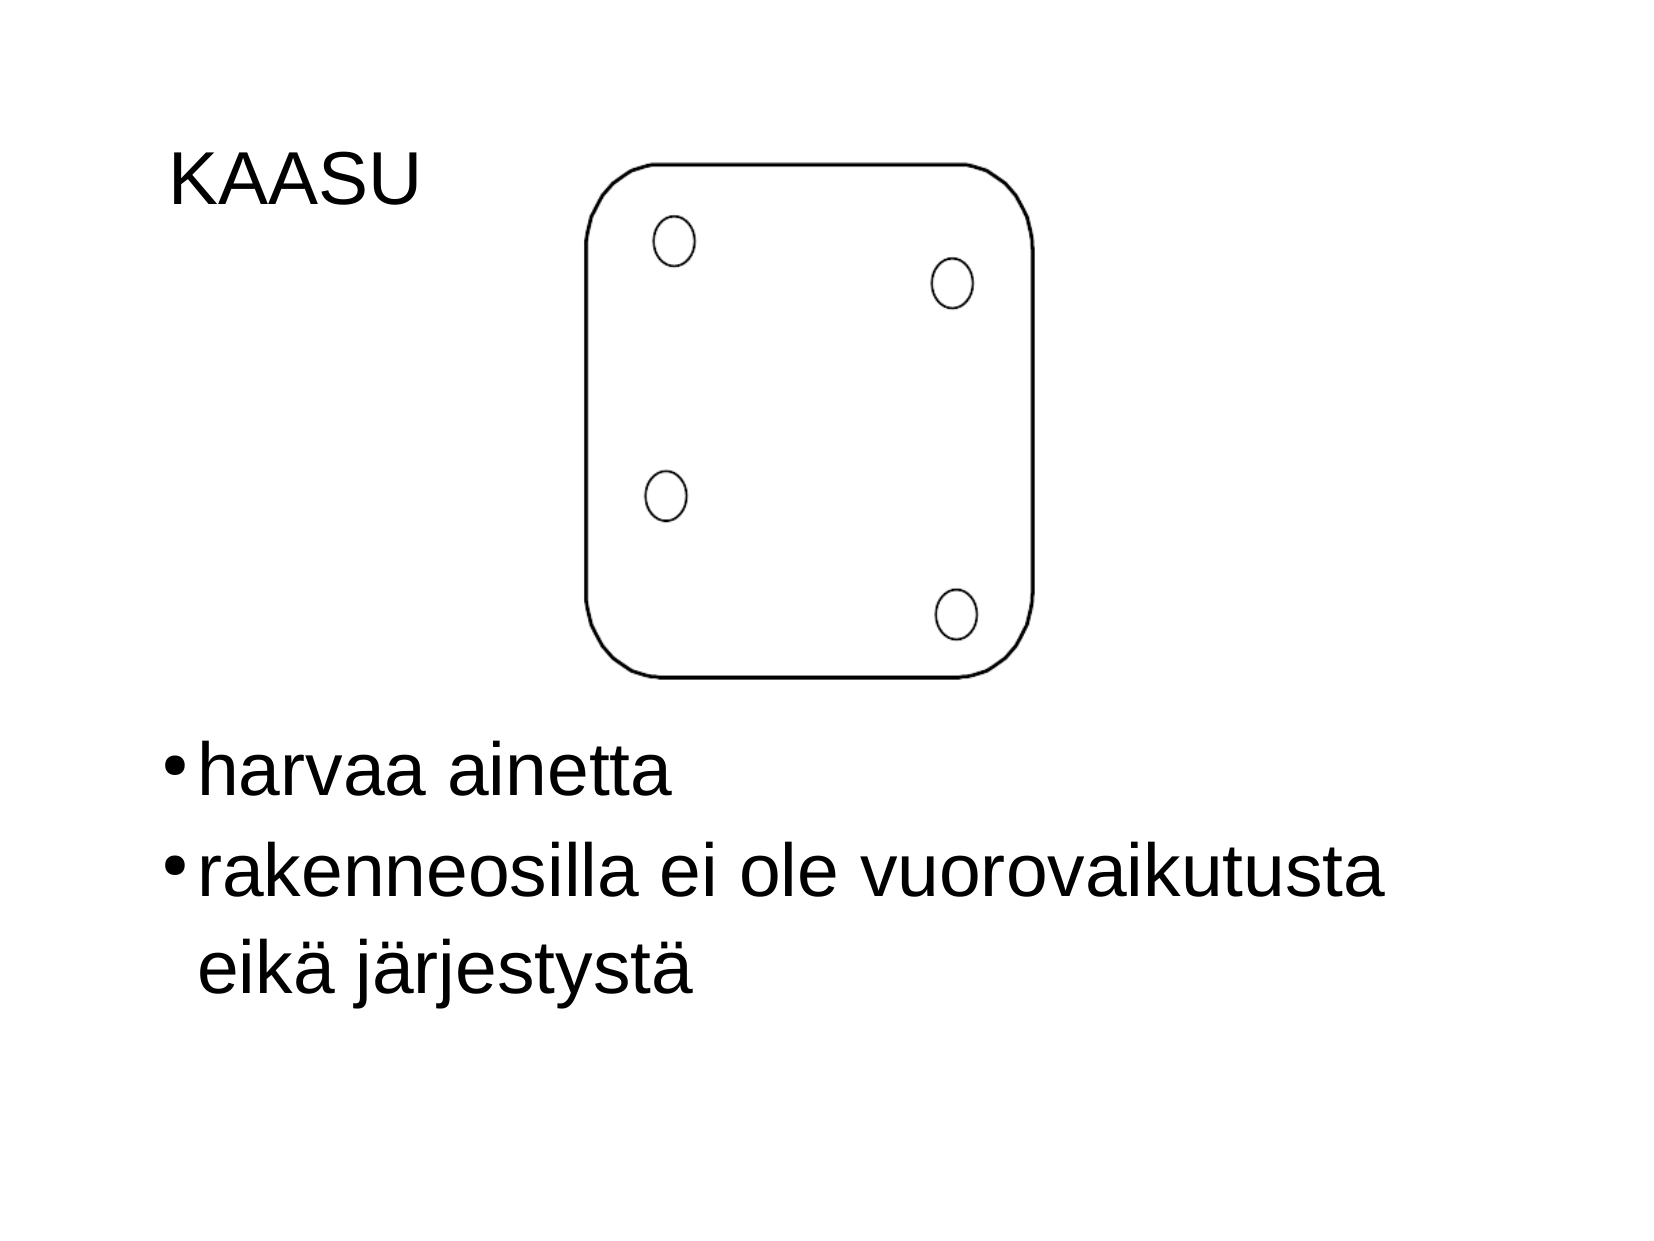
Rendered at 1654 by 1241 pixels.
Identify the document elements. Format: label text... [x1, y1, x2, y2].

text_box harvaa ainetta rakenneosilla ei ole vuorovaikutusta eikä järjestystä [146, 721, 1541, 1065]
text_box KAASU [153, 129, 438, 229]
picture [564, 111, 1062, 707]
